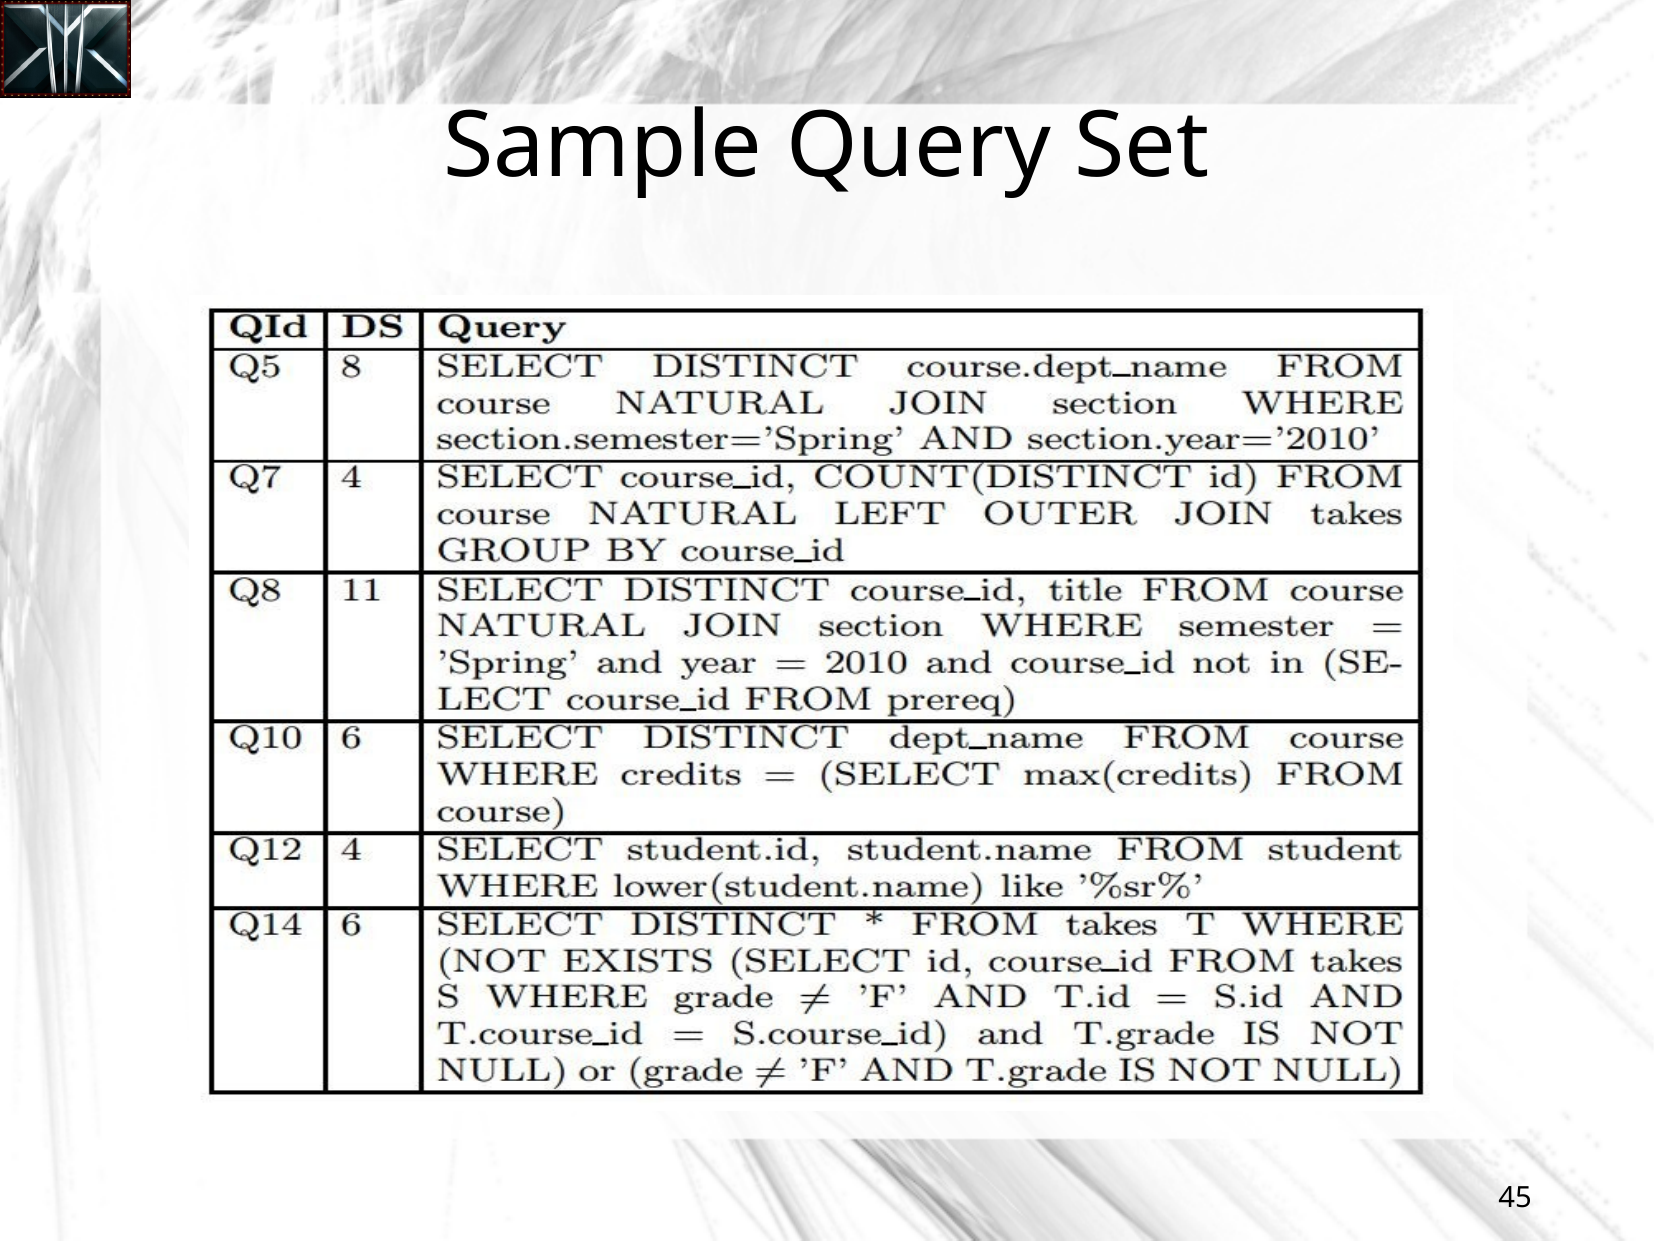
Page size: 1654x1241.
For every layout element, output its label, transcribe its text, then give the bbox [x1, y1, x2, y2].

picture [0, 0, 1654, 1241]
title Sample Query Set [82, 42, 1572, 237]
text_box <number> [1483, 1171, 1617, 1222]
text_box [188, 295, 1453, 1111]
